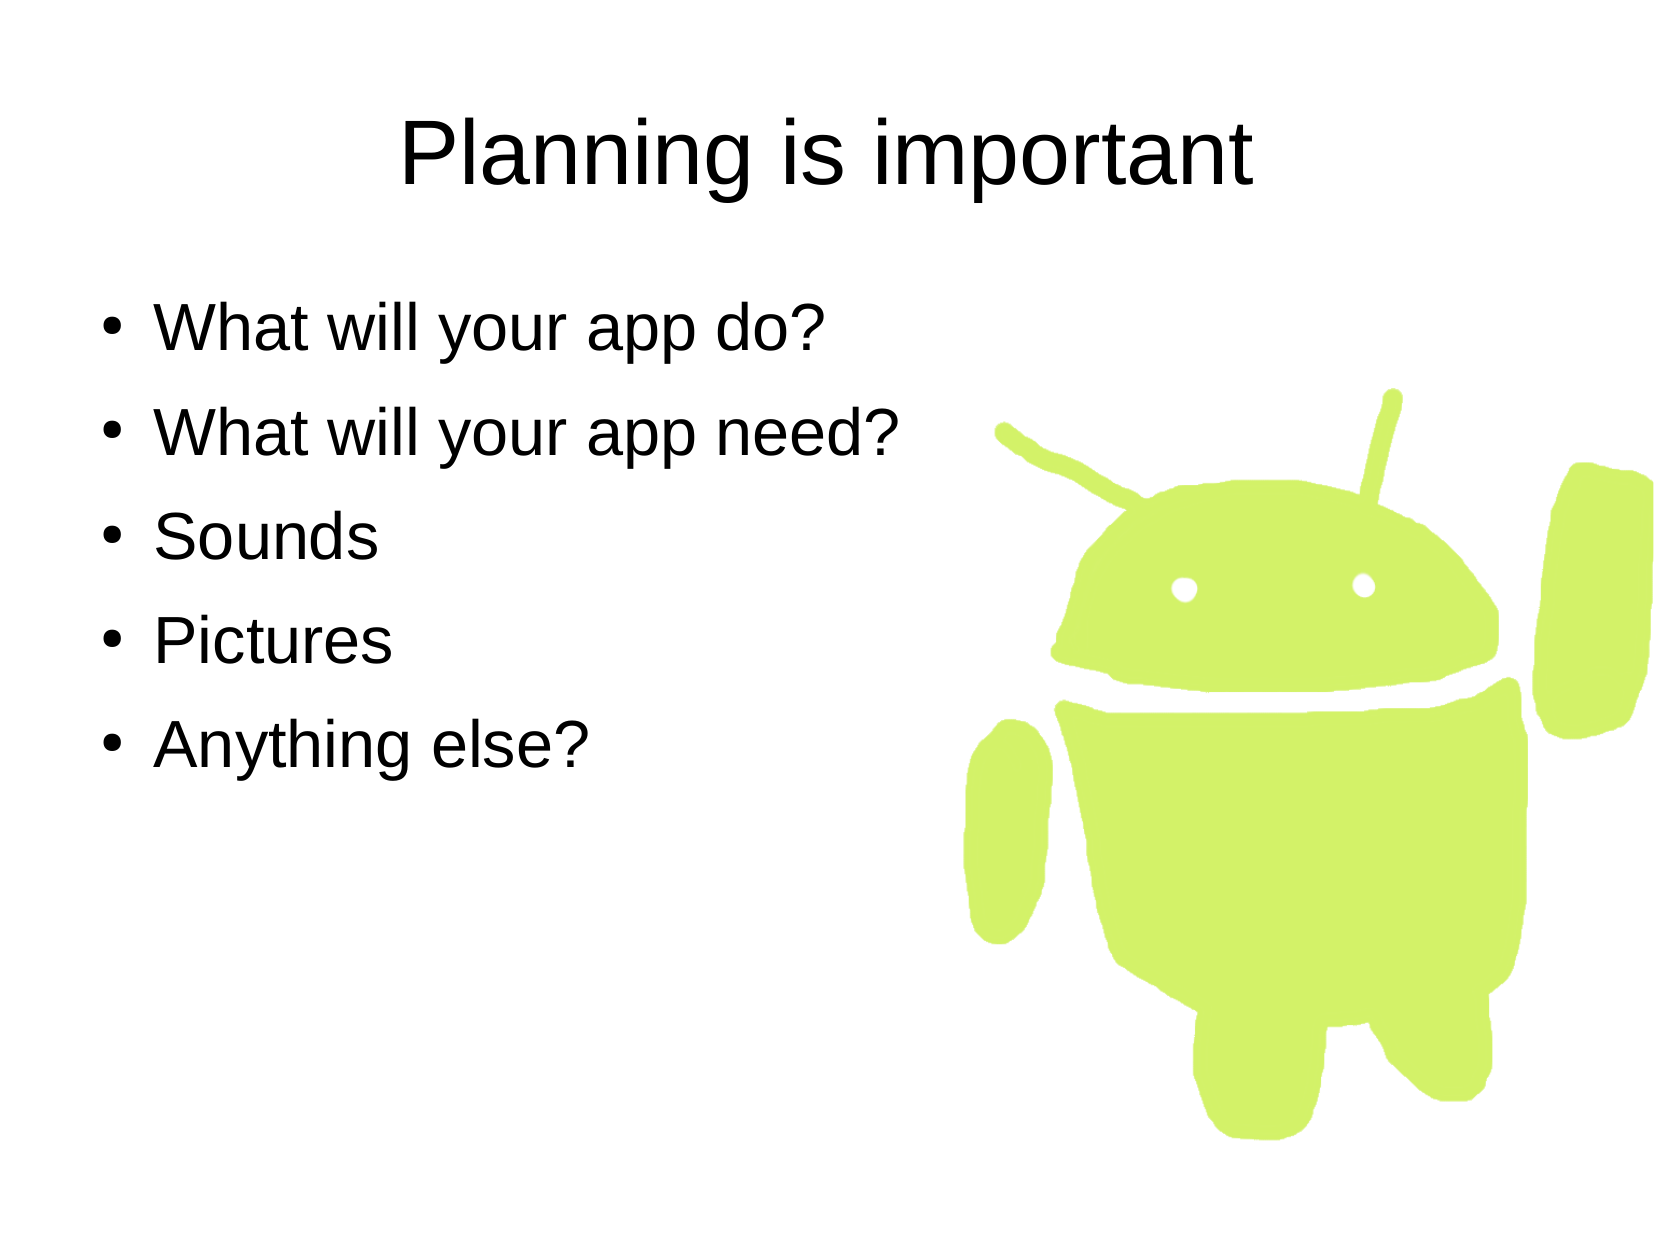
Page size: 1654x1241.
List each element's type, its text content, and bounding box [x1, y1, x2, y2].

title Planning is important [82, 49, 1571, 257]
list What will your app do? What will your app need? Sounds Pictures Anything else? [82, 290, 1426, 1010]
picture [930, 359, 1654, 1241]
